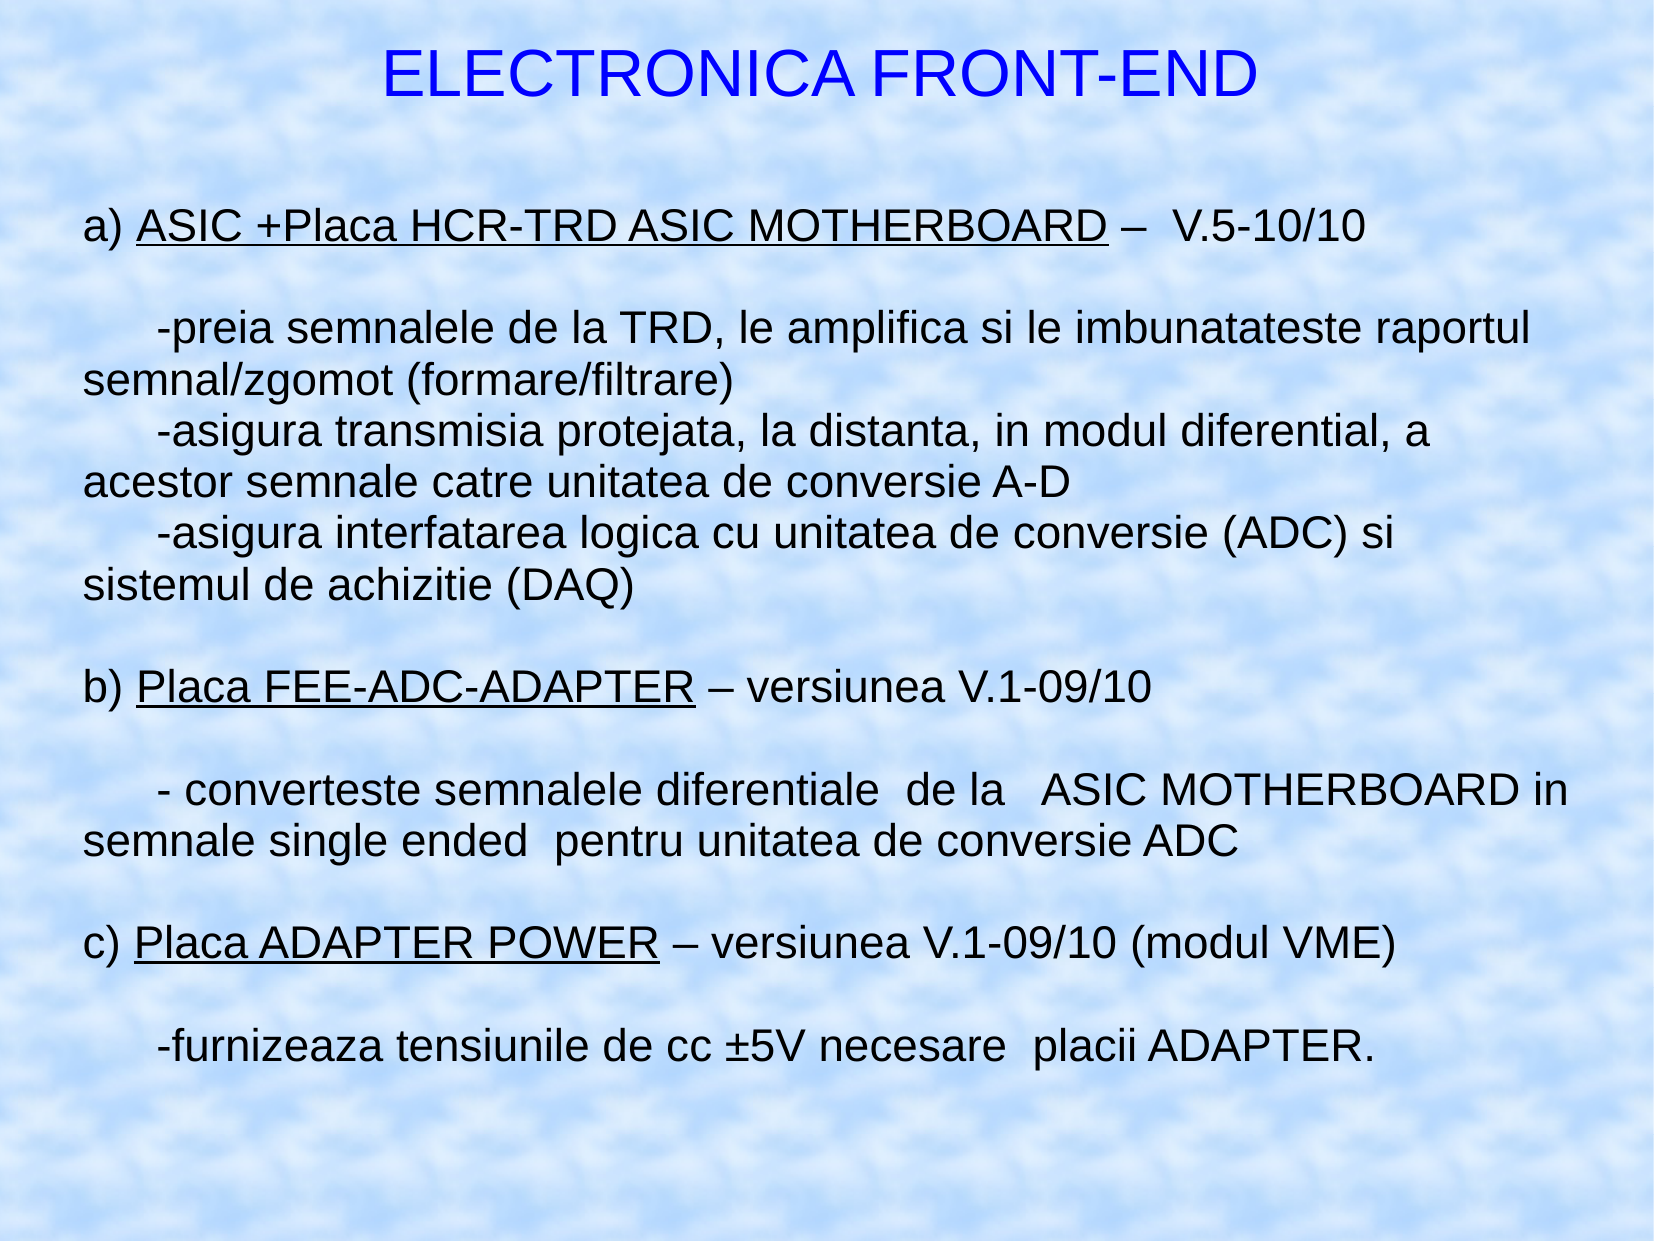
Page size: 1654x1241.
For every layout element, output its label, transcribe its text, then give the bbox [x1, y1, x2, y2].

subtitle a) ASIC +Placa HCR-TRD ASIC MOTHERBOARD – V.5-10/10 -preia semnalele de la TRD, le amplifica si le imbunatateste raportul semnal/zgomot (formare/filtrare) -asigura transmisia protejata, la distanta, in modul diferential, a acestor semnale catre unitatea de conversie A-D -asigura interfatarea logica cu unitatea de conversie (ADC) si sistemul de achizitie (DAQ) b) Placa FEE-ADC-ADAPTER – versiunea V.1-09/10 - converteste semnalele diferentiale de la ASIC MOTHERBOARD in semnale single ended pentru unitatea de conversie ADC c) Placa ADAPTER POWER – versiunea V.1-09/10 (modul VME) -furnizeaza tensiunile de cc ±5V necesare placii ADAPTER. [82, 201, 1571, 1172]
title ELECTRONICA FRONT-END [76, 0, 1565, 148]
picture [0, 0, 1654, 1241]
